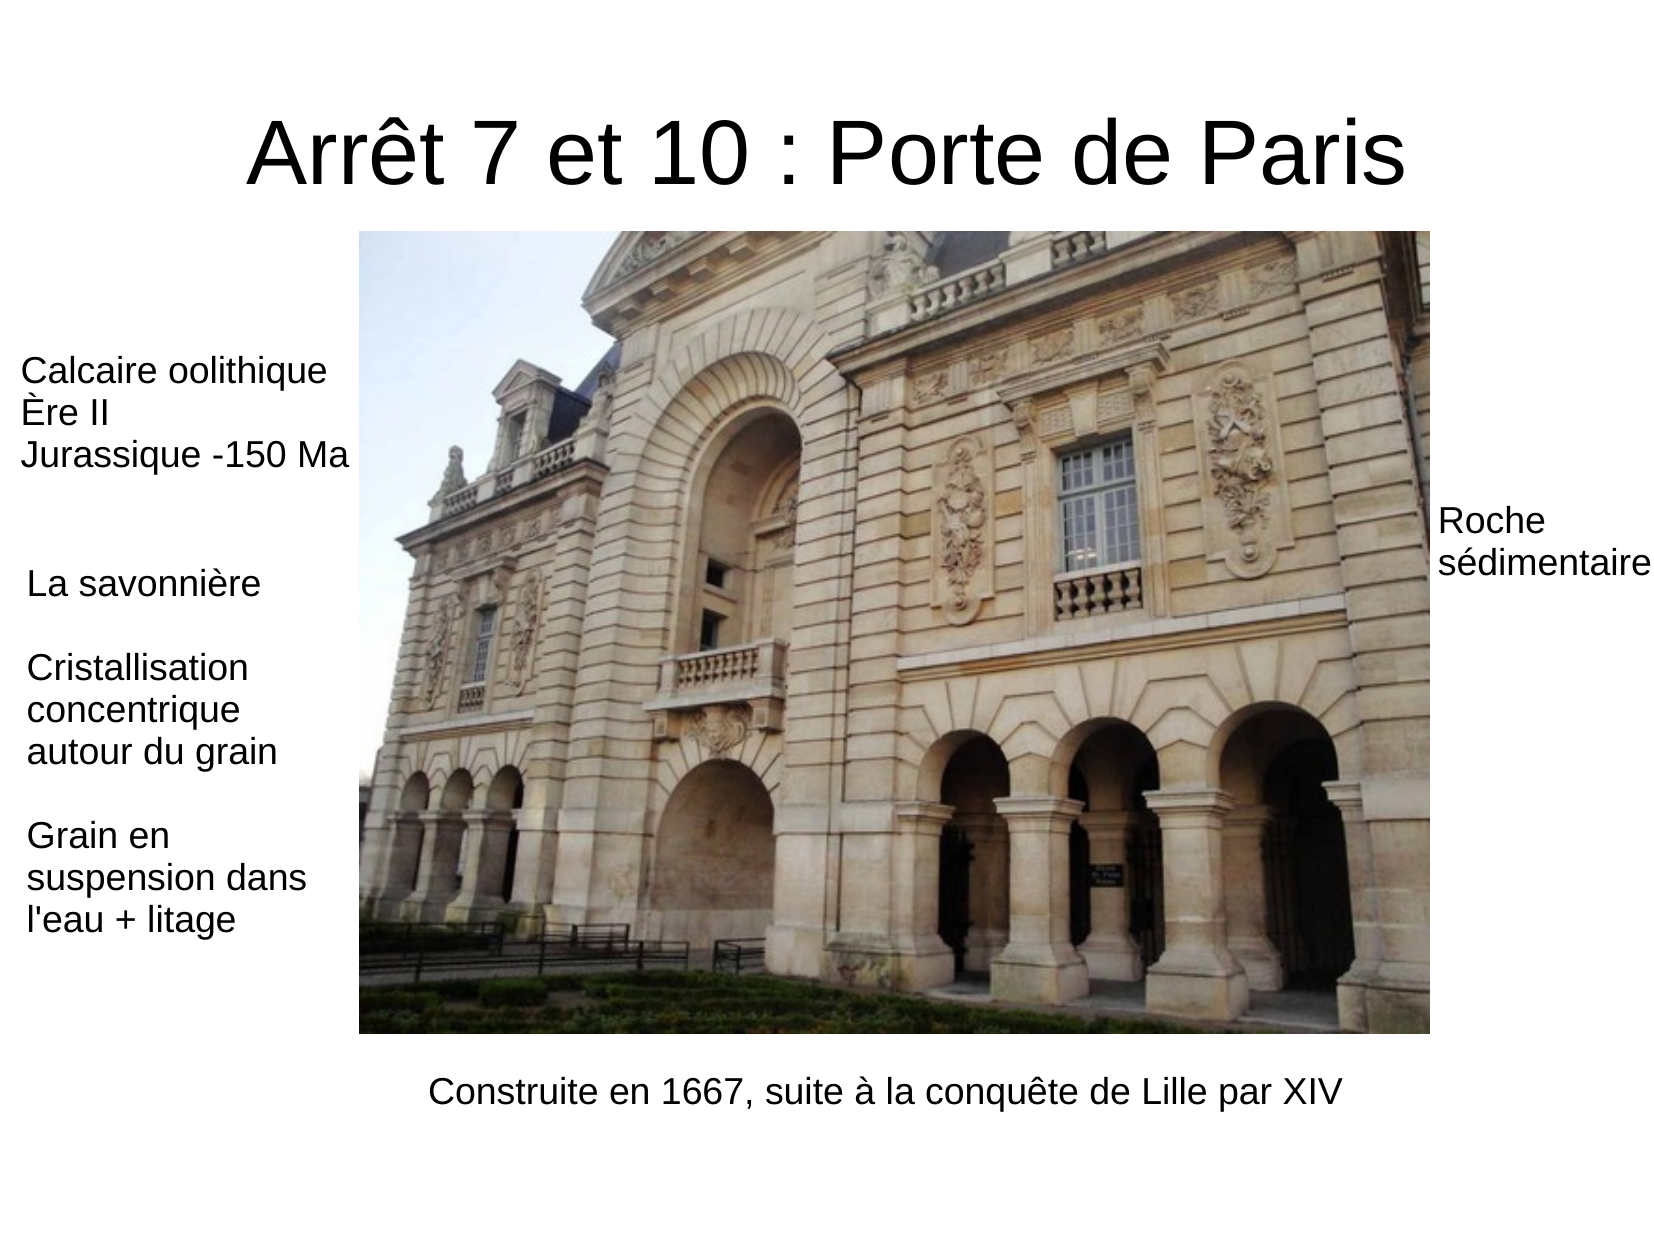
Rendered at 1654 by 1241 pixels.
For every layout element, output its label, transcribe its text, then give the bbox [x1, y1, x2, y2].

text_box Calcaire oolithique Ère II Jurassique -150 Ma [5, 342, 359, 484]
title Arrêt 7 et 10 : Porte de Paris [82, 49, 1574, 257]
text_box Construite en 1667, suite à la conquête de Lille par XIV [413, 1062, 1359, 1120]
text_box Roche sédimentaire [1430, 491, 1654, 591]
picture [359, 231, 1430, 1034]
text_box La savonnière Cristallisation concentrique autour du grain Grain en suspension dans l'eau + litage [11, 555, 359, 949]
